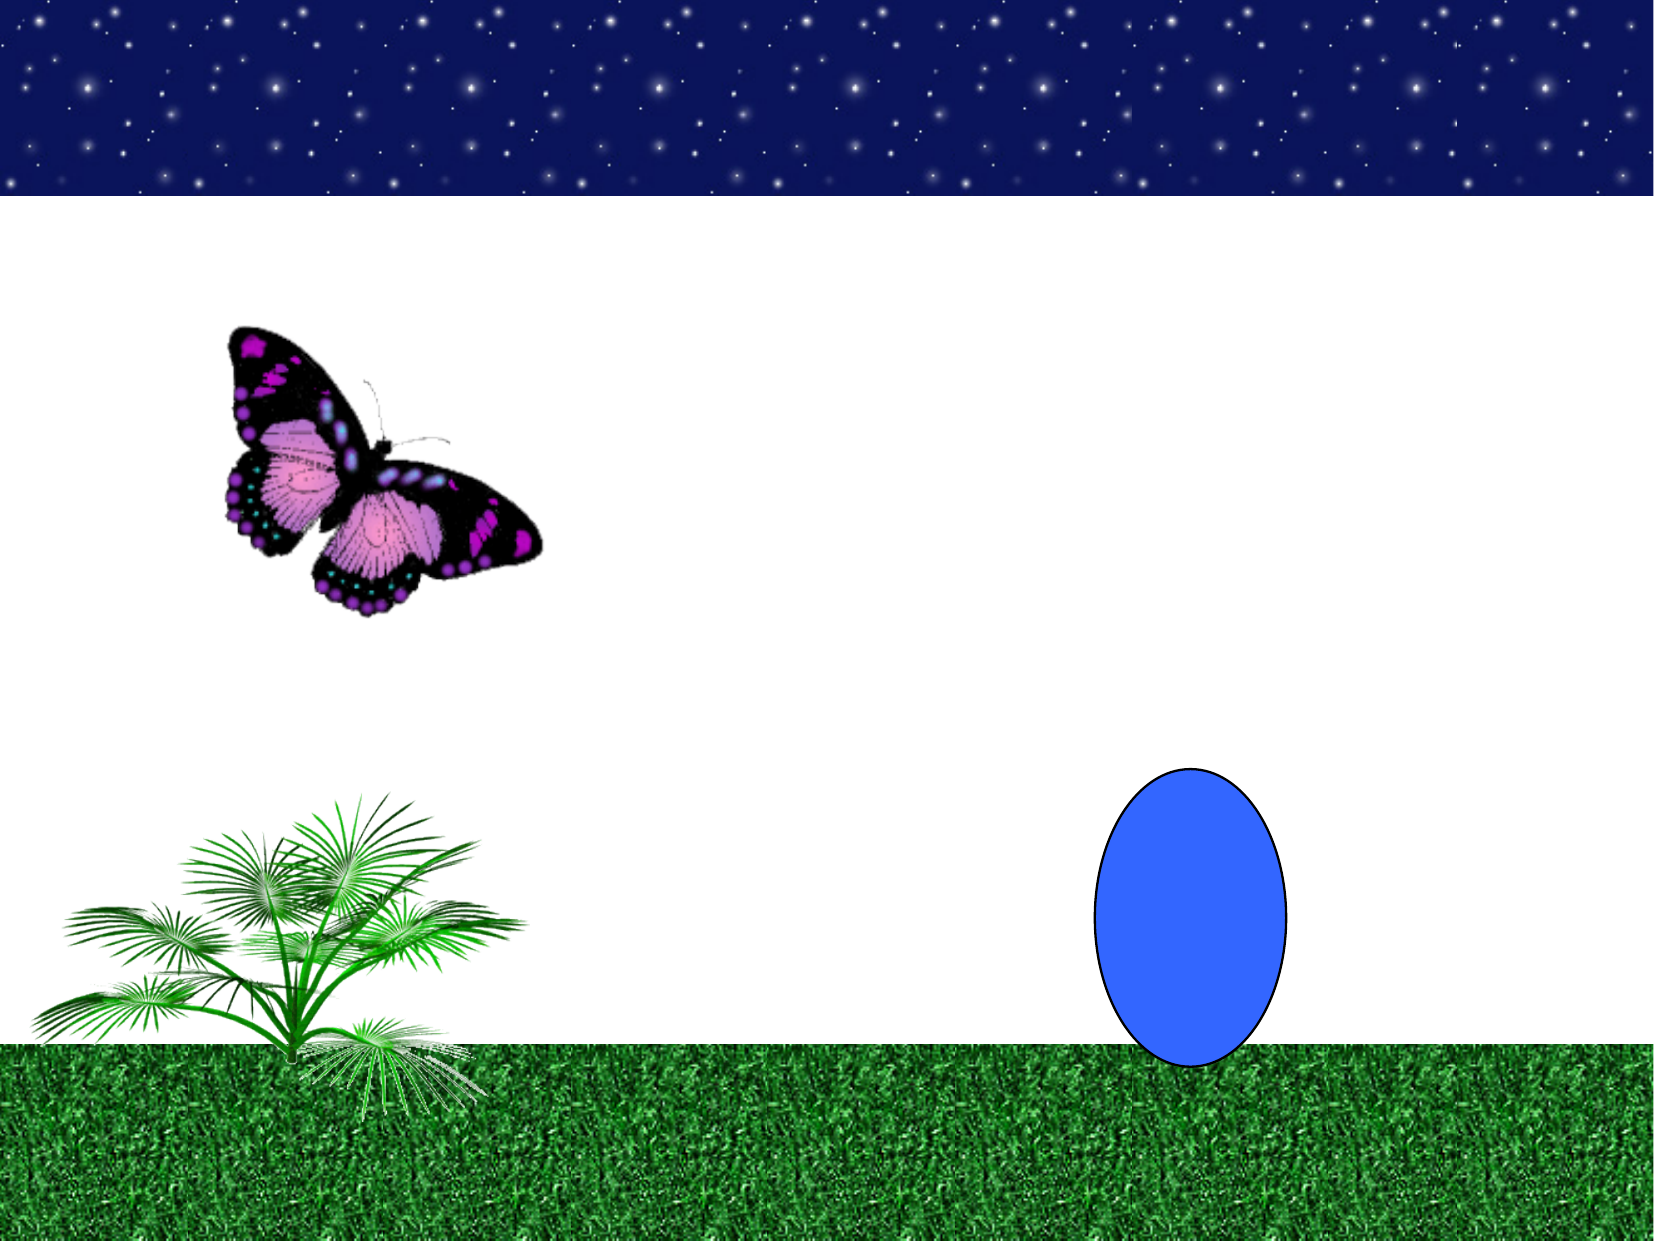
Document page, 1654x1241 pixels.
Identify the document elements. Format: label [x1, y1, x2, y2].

picture [0, 767, 1654, 1241]
picture [0, 0, 1654, 196]
picture [223, 324, 547, 621]
